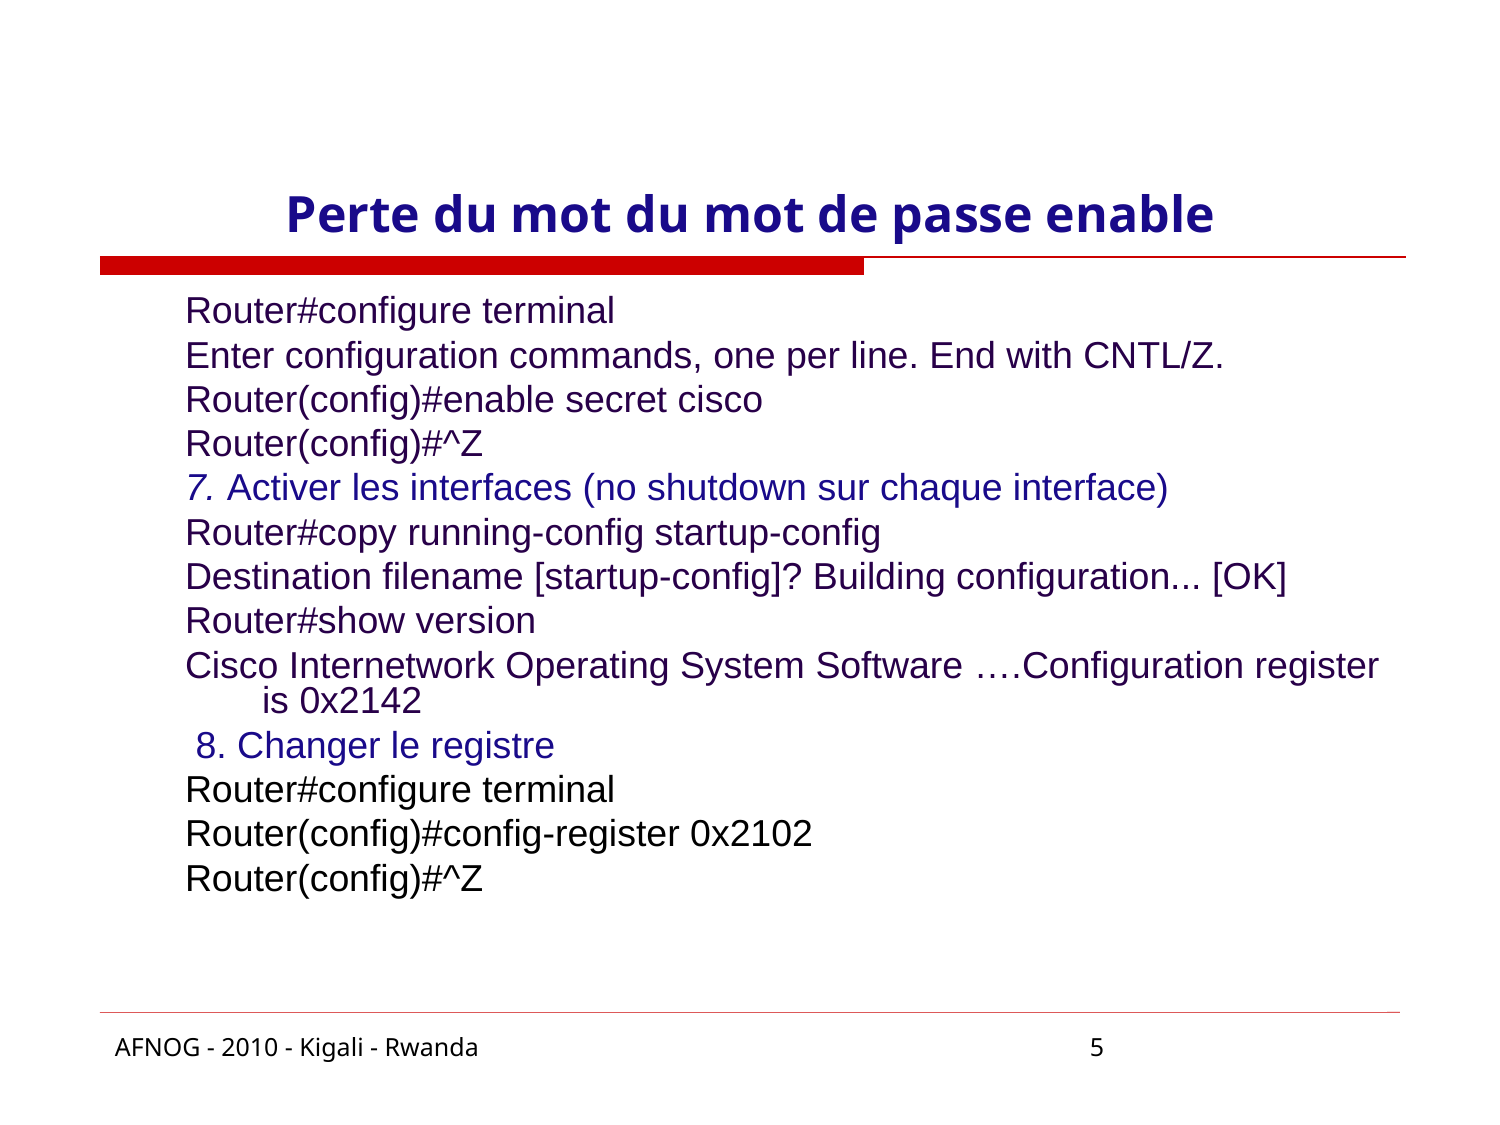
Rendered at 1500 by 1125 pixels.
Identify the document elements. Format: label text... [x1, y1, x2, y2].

text_box <numéro> [1074, 1024, 1400, 1103]
list Router#configure terminal Enter configuration commands, one per line. End with CNTL/Z. Router(config)#enable secret cisco Router(config)#^Z 7. Activer les interfaces (no shutdown sur chaque interface) Router#copy running-config startup-config Destination filename [startup-config]? Building configuration... [OK] Router#show version Cisco Internetwork Operating System Software ….Configuration register is 0x2142 8. Changer le registre Router#configure terminal Router(config)#config-register 0x2102 Router(config)#^Z [92, 287, 1406, 988]
text_box AFNOG - 2010 - Kigali - Rwanda [99, 1024, 563, 1103]
title Perte du mot du mot de passe enable [94, 50, 1407, 250]
